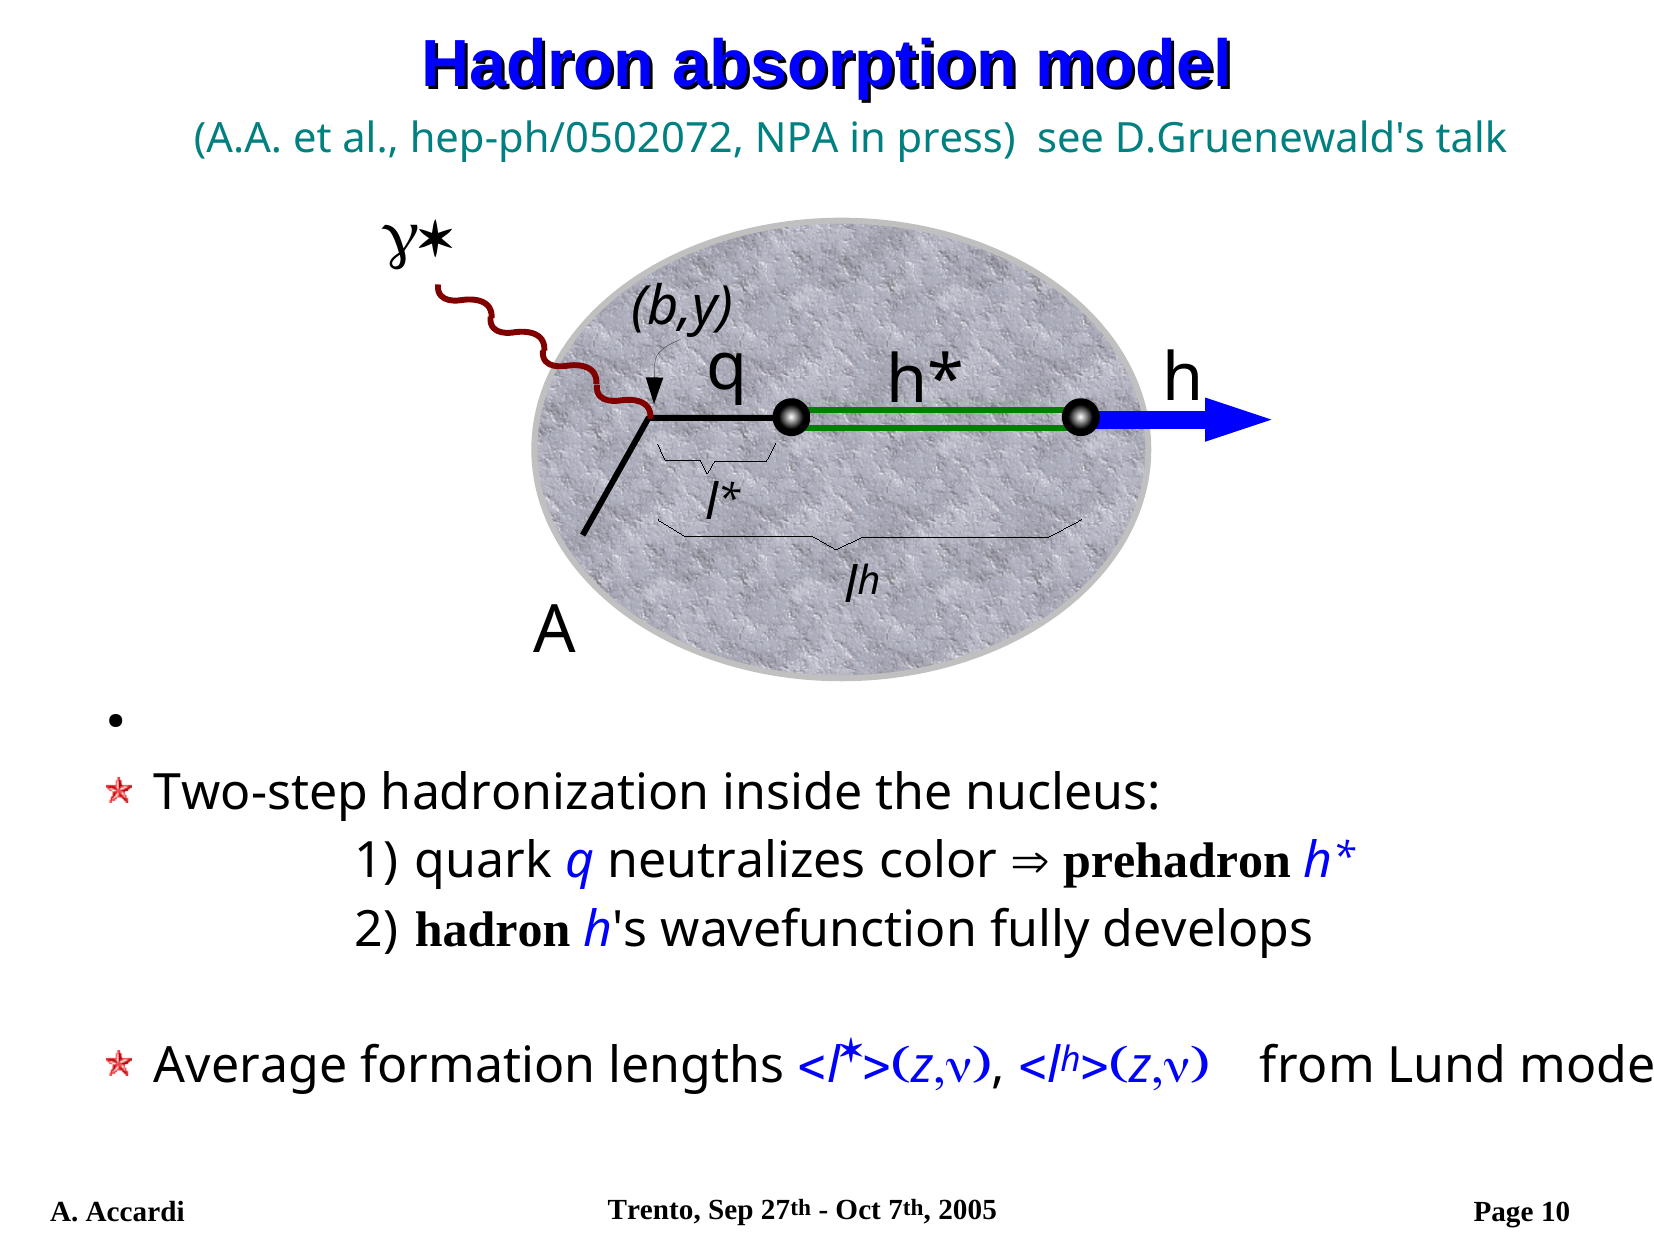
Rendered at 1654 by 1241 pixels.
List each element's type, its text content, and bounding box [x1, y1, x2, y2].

text_box l* [679, 466, 755, 535]
text_box Two-step hadronization inside the nucleus: quark q neutralizes color  prehadron h* hadron h's wavefunction fully develops Average formation lengths <l*>(z,n), <lh>(z,n) from Lund model [106, 687, 1583, 1090]
text_box h [1162, 329, 1203, 410]
text_box [534, 220, 1149, 679]
text_box q [706, 333, 745, 399]
text_box lh [844, 549, 888, 618]
text_box Page 33 [1525, 1195, 1623, 1234]
text_box (A.A. et al., hep-ph/0502072, NPA in press) see D.Gruenewald's talk [193, 98, 1468, 160]
text_box Hadron absorption model [29, 23, 1625, 110]
text_box A. Accardi [32, 1187, 203, 1241]
text_box g* [382, 210, 448, 298]
text_box (b,y) [631, 266, 755, 333]
text_box Trento, Sep 27th - Oct 7th, 2005 [602, 1193, 1003, 1233]
text_box h* [885, 330, 963, 412]
text_box A [533, 581, 583, 663]
